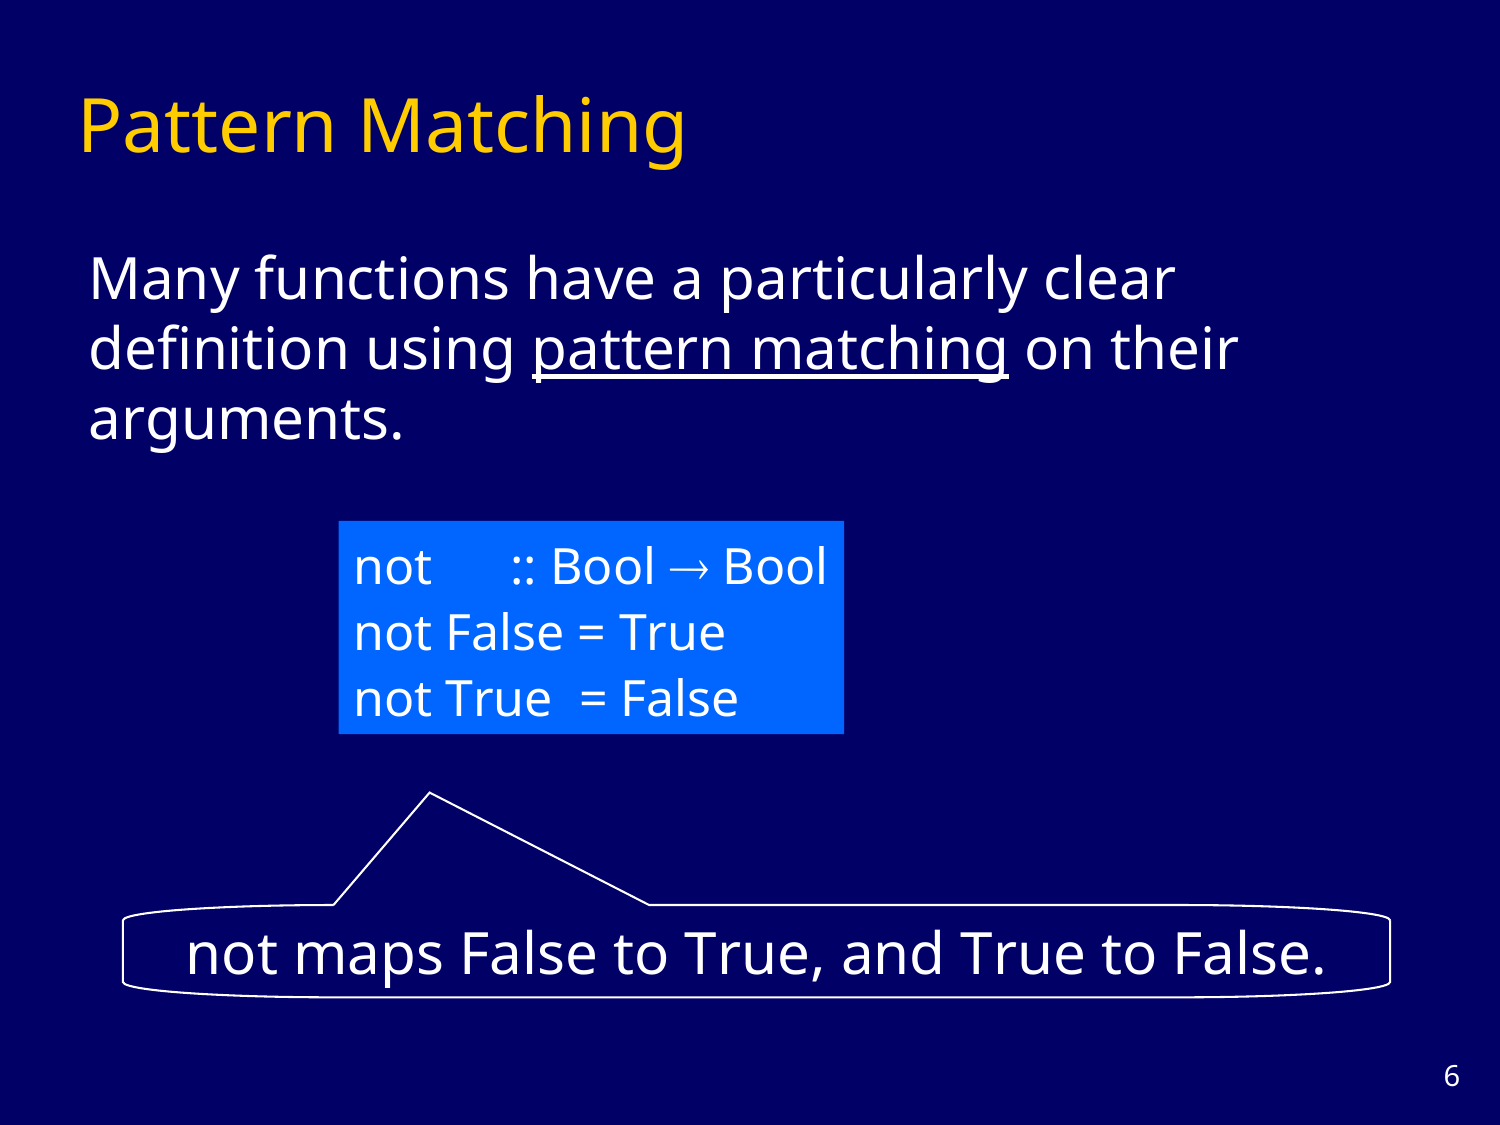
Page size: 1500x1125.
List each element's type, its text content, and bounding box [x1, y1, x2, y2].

title Pattern Matching [62, 62, 1338, 175]
text_box not :: Bool  Bool not False = True not True = False [338, 520, 845, 735]
text_box <number> [1374, 1049, 1476, 1101]
text_box Many functions have a particularly clear definition using pattern matching on their arguments. [73, 233, 1430, 460]
text_box not maps False to True, and True to False. [122, 792, 1391, 998]
